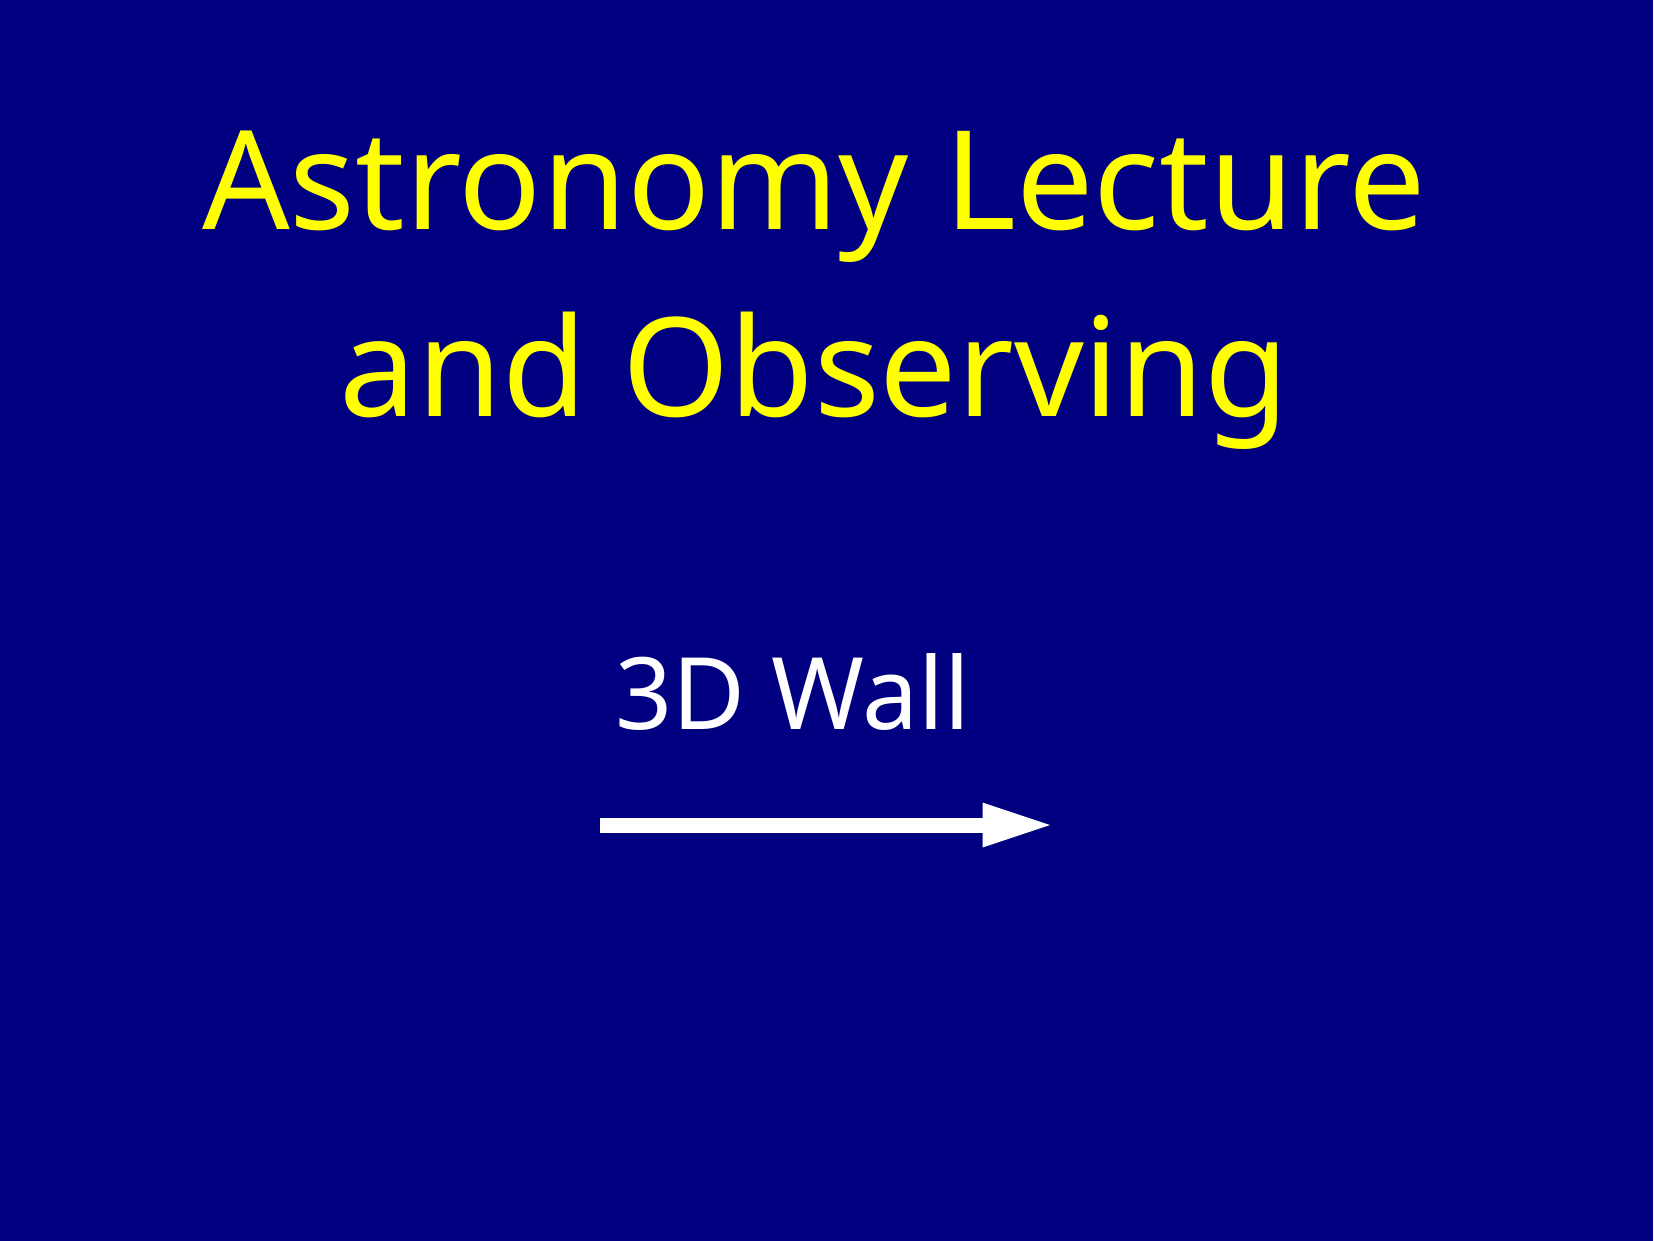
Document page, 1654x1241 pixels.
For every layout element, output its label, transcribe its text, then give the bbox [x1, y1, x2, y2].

text_box Astronomy Lecture and Observing [187, 75, 1500, 422]
text_box 3D Wall [600, 614, 1013, 751]
